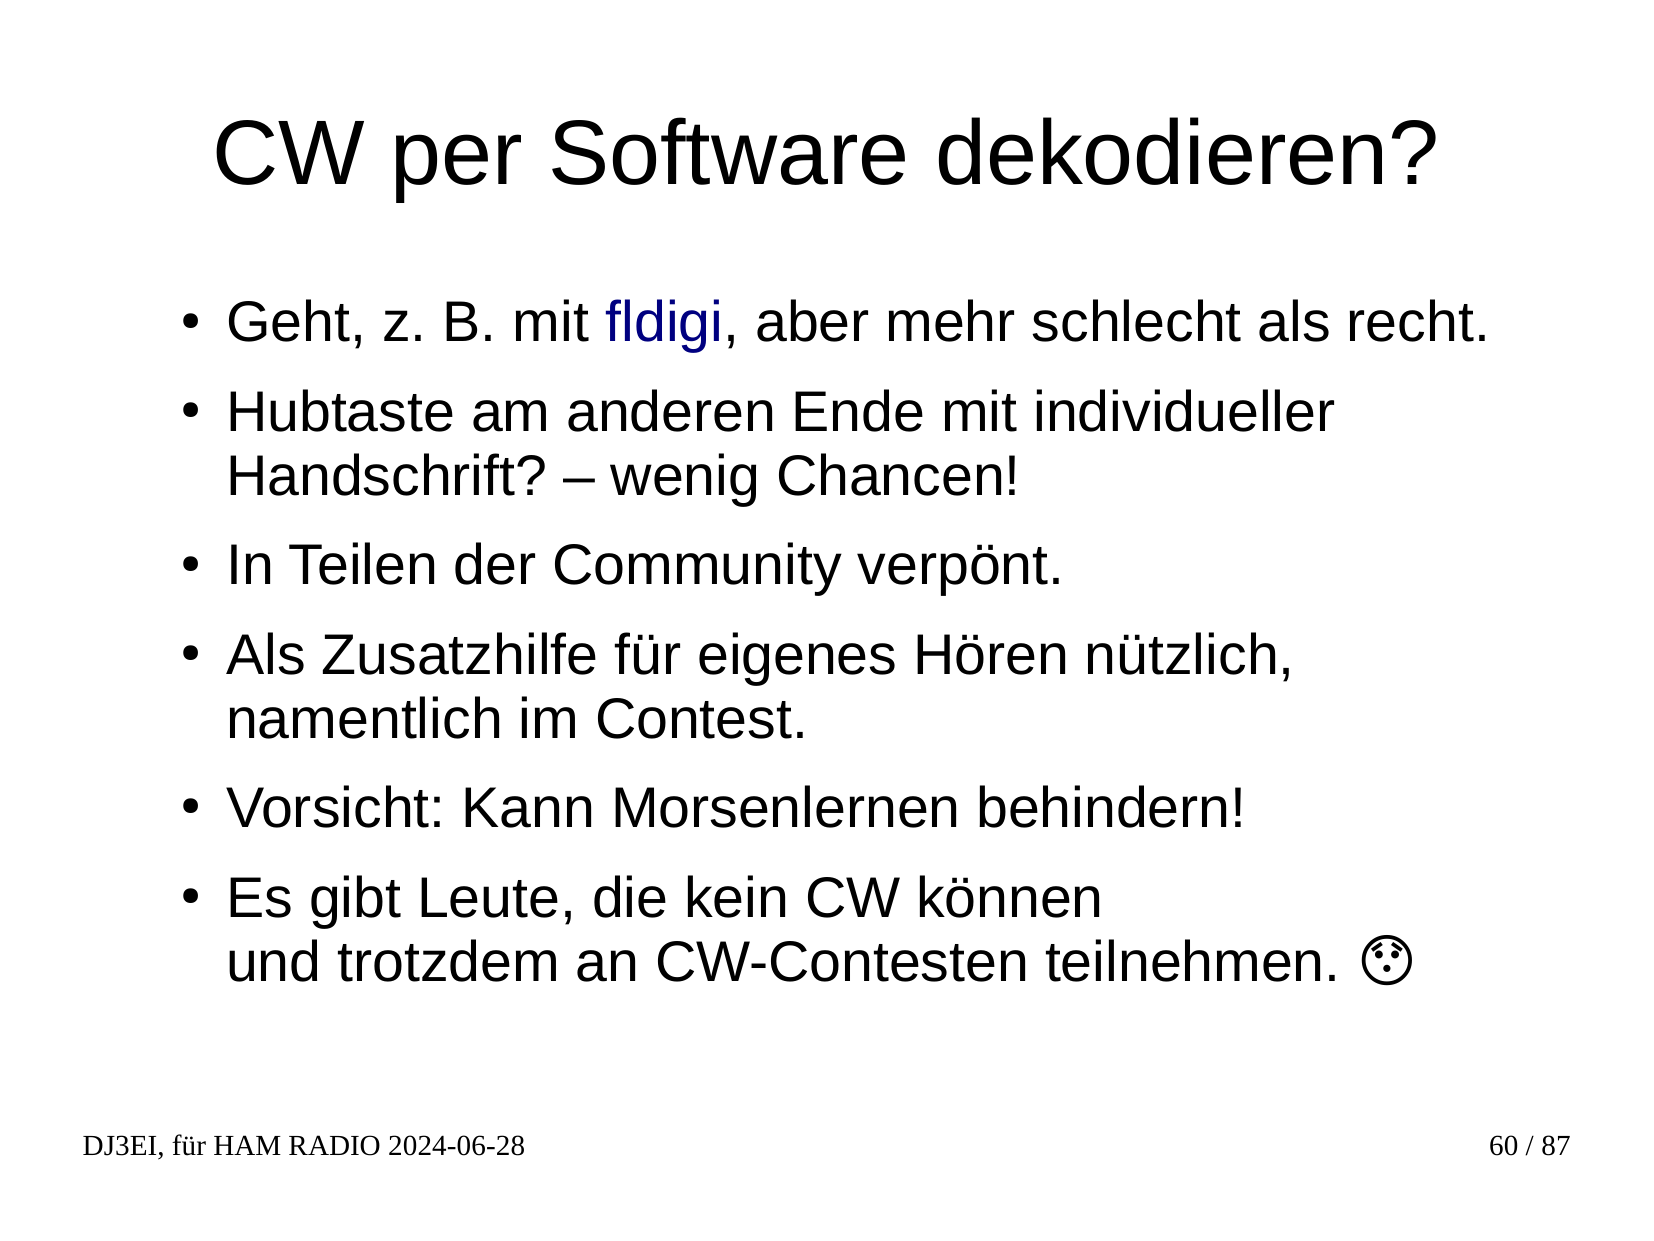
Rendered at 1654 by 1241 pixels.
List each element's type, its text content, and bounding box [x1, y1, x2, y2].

list Geht, z. B. mit fldigi, aber mehr schlecht als recht. Hubtaste am anderen Ende mit individueller Handschrift? – wenig Chancen! In Teilen der Community verpönt. Als Zusatzhilfe für eigenes Hören nützlich, namentlich im Contest. Vorsicht: Kann Morsenlernen behindern! Es gibt Leute, die kein CW können und trotzdem an CW-Contesten teilnehmen. 😯 [165, 290, 1501, 1010]
title CW per Software dekodieren? [82, 49, 1571, 257]
